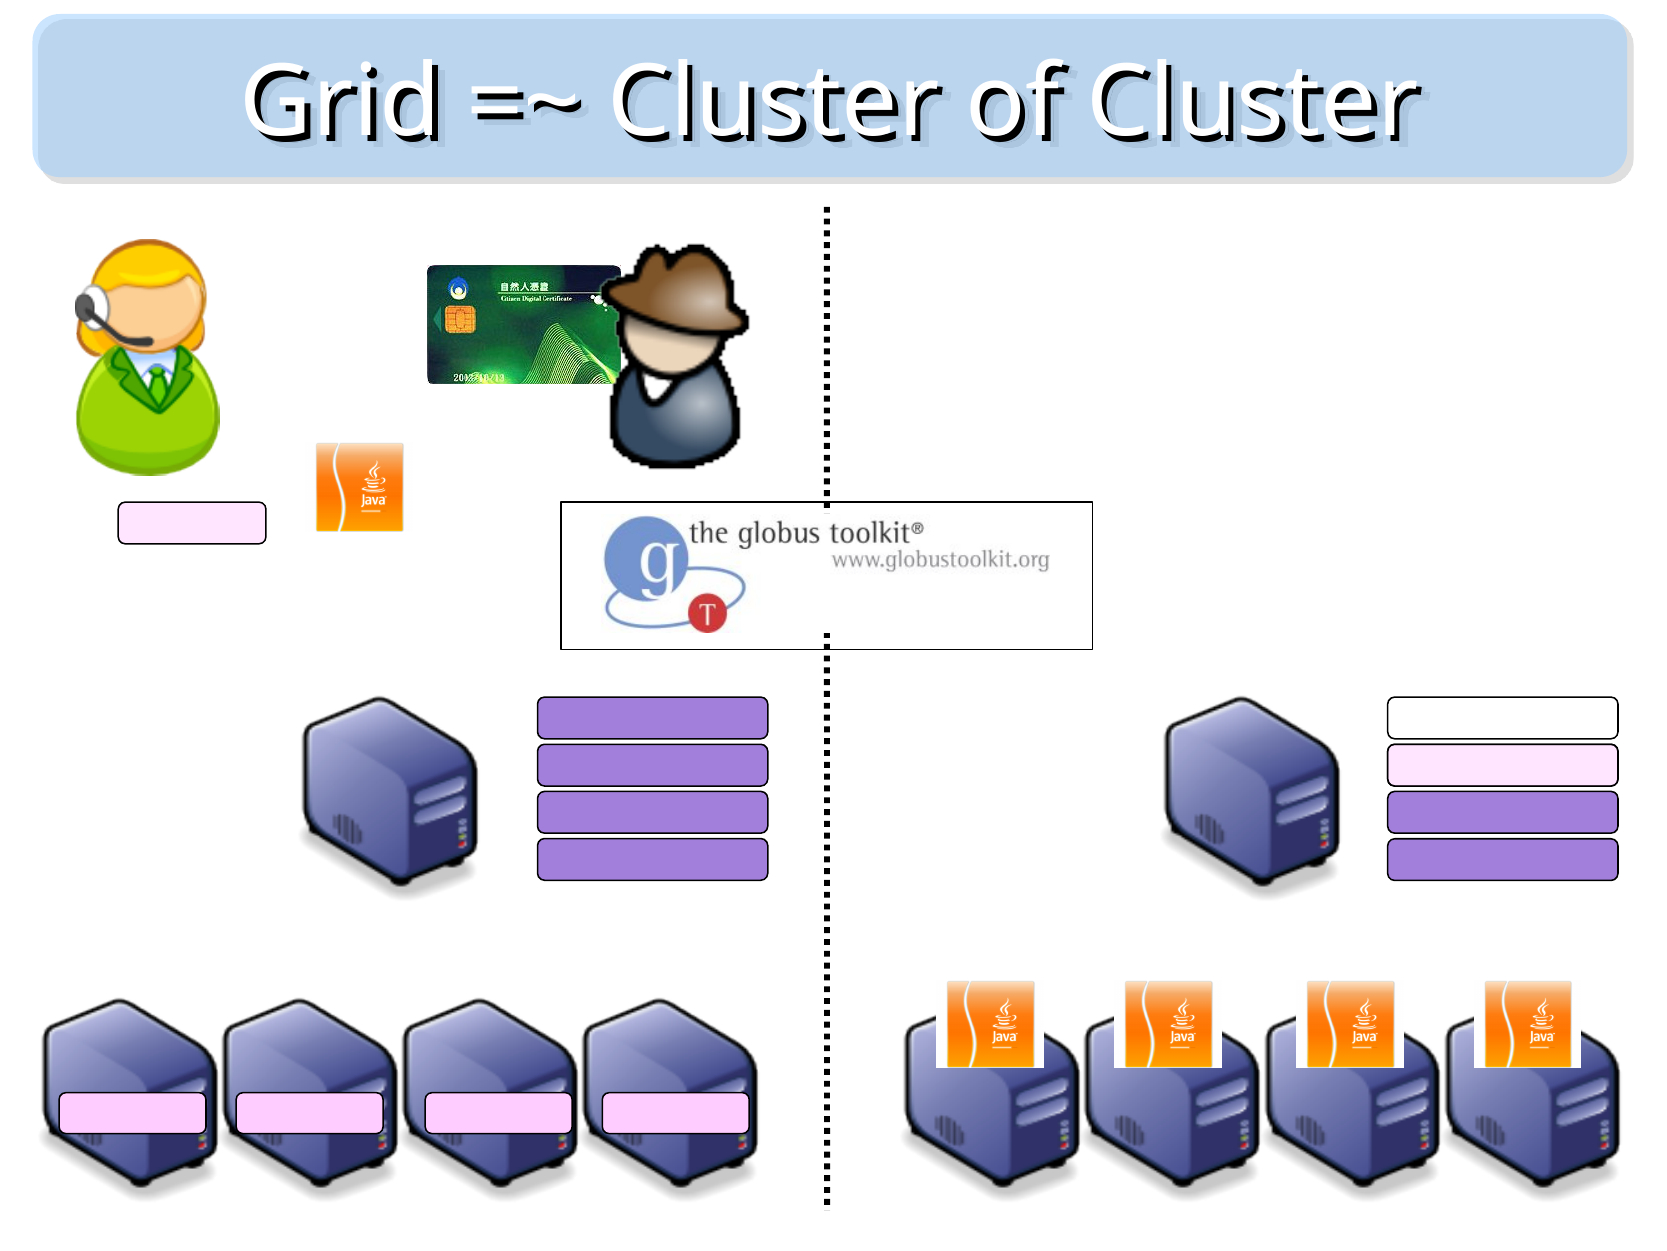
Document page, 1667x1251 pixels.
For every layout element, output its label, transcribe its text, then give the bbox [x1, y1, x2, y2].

text_box [236, 1092, 384, 1134]
picture [289, 690, 499, 927]
text_box [602, 1092, 750, 1134]
text_box [59, 1092, 206, 1134]
text_box [1387, 791, 1618, 834]
picture [305, 442, 413, 532]
text_box [537, 697, 768, 739]
picture [601, 514, 1050, 633]
text_box [118, 502, 266, 544]
text_box [425, 1092, 573, 1134]
picture [29, 992, 779, 1228]
text_box [537, 744, 768, 787]
picture [75, 239, 220, 477]
text_box [1387, 838, 1618, 881]
text_box Grid =~ Cluster of Cluster [32, 13, 1628, 178]
text_box [560, 502, 1093, 650]
picture [1151, 690, 1361, 927]
text_box [1387, 744, 1618, 787]
picture [427, 236, 798, 473]
text_box [537, 791, 768, 834]
picture [891, 980, 1641, 1228]
text_box [537, 838, 768, 881]
